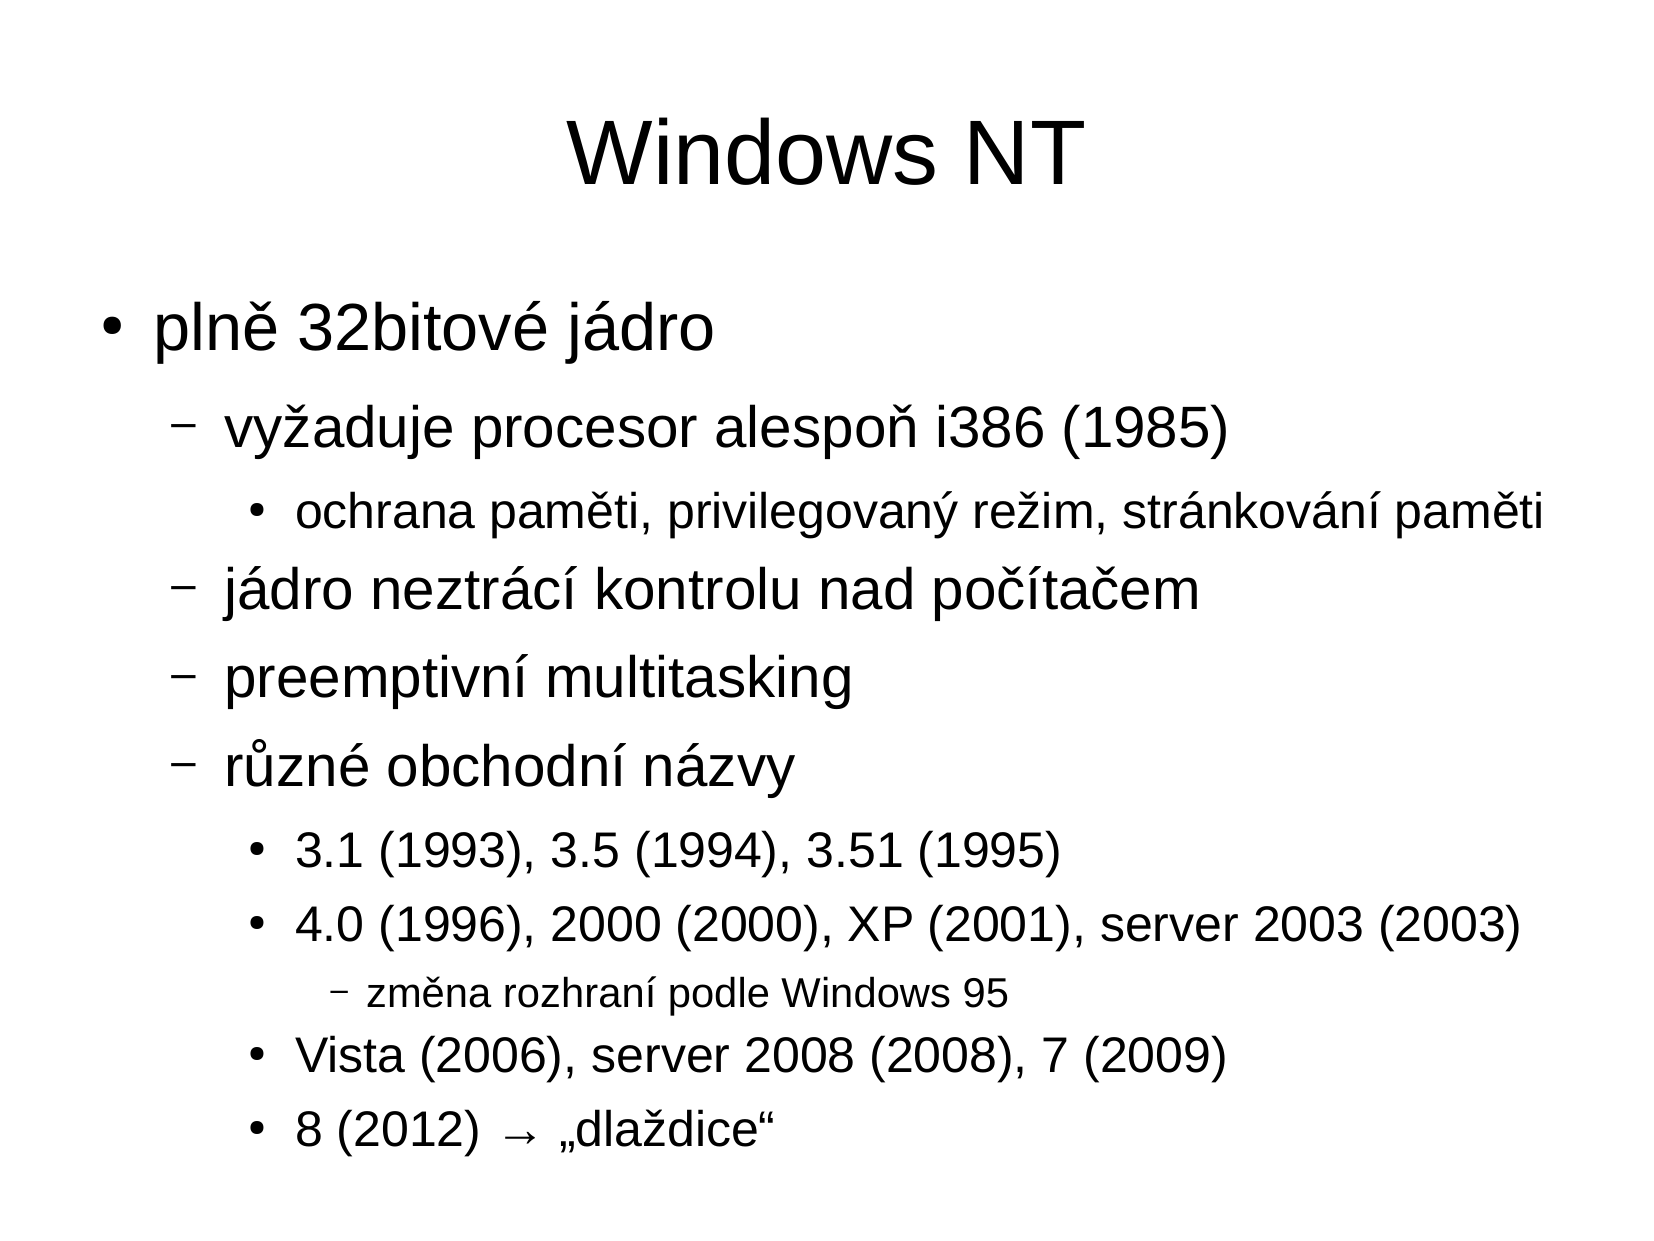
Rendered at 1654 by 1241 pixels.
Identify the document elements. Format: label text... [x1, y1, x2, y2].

list plně 32bitové jádro vyžaduje procesor alespoň i386 (1985) ochrana paměti, privilegovaný režim, stránkování paměti jádro neztrácí kontrolu nad počítačem preemptivní multitasking různé obchodní názvy 3.1 (1993), 3.5 (1994), 3.51 (1995) 4.0 (1996), 2000 (2000), XP (2001), server 2003 (2003) změna rozhraní podle Windows 95 Vista (2006), server 2008 (2008), 7 (2009) 8 (2012) → „dlaždice“ [82, 290, 1607, 1170]
title Windows NT [82, 49, 1571, 257]
